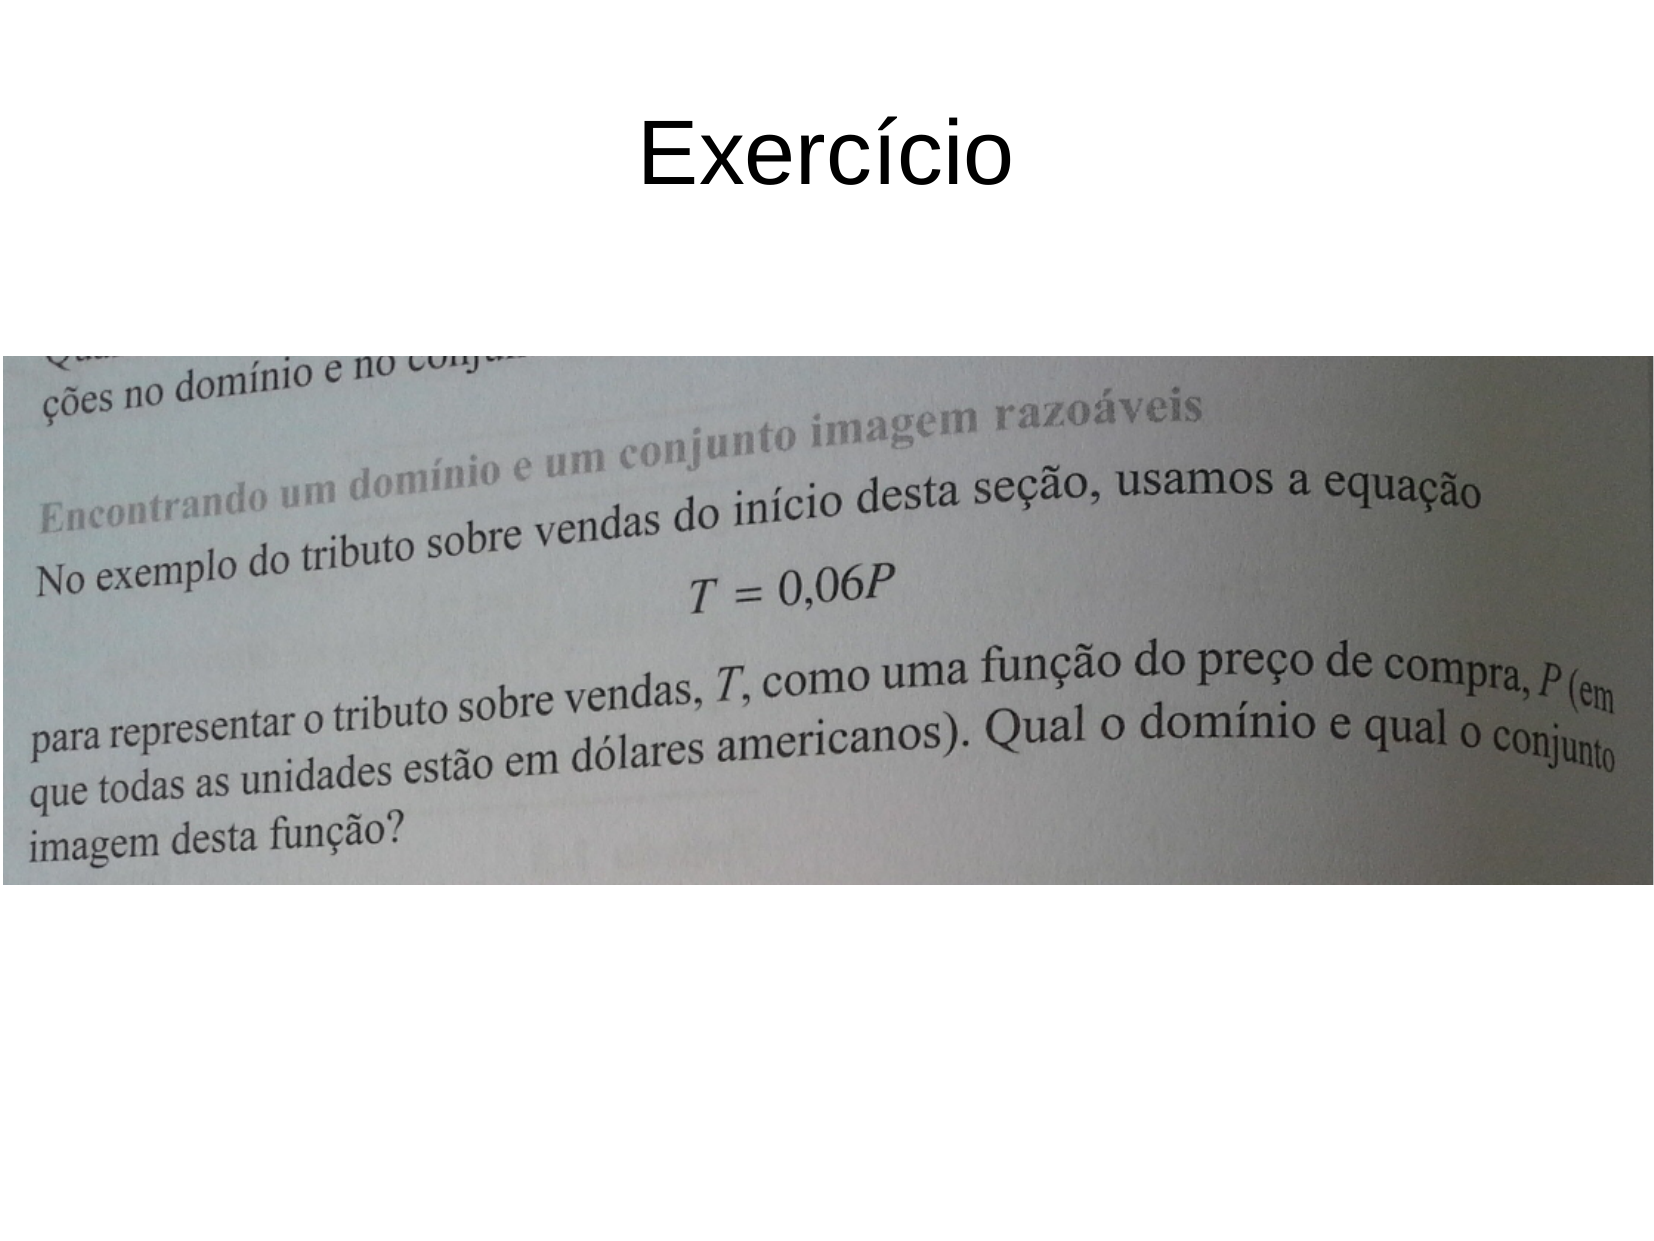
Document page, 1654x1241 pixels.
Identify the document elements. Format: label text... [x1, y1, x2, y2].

picture [3, 356, 1654, 885]
title Exercício [82, 49, 1571, 257]
